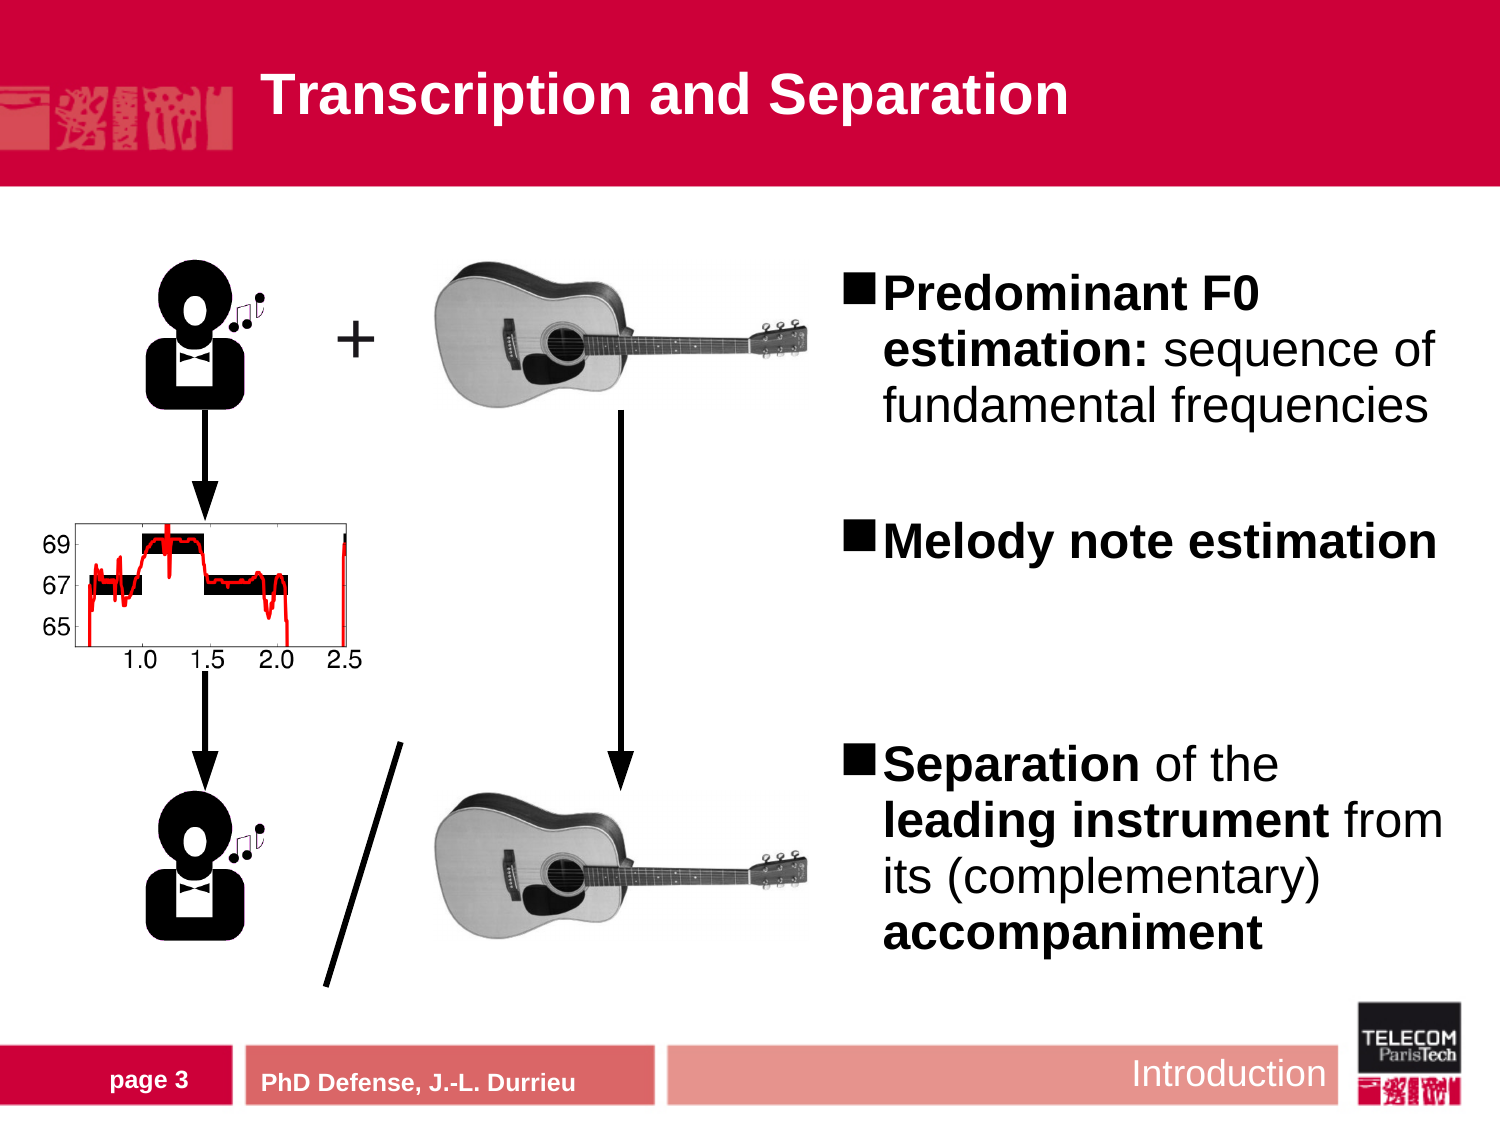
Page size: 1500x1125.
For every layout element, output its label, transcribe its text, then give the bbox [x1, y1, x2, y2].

title Transcription and Separation [245, 16, 1459, 173]
text_box Introduction [1116, 1042, 1342, 1125]
picture [0, 0, 1500, 1125]
list Predominant F0 estimation: sequence of fundamental frequencies Melody note estimation Separation of the leading instrument from its (complementary) accompaniment [844, 265, 1460, 1008]
text_box + [319, 282, 583, 387]
